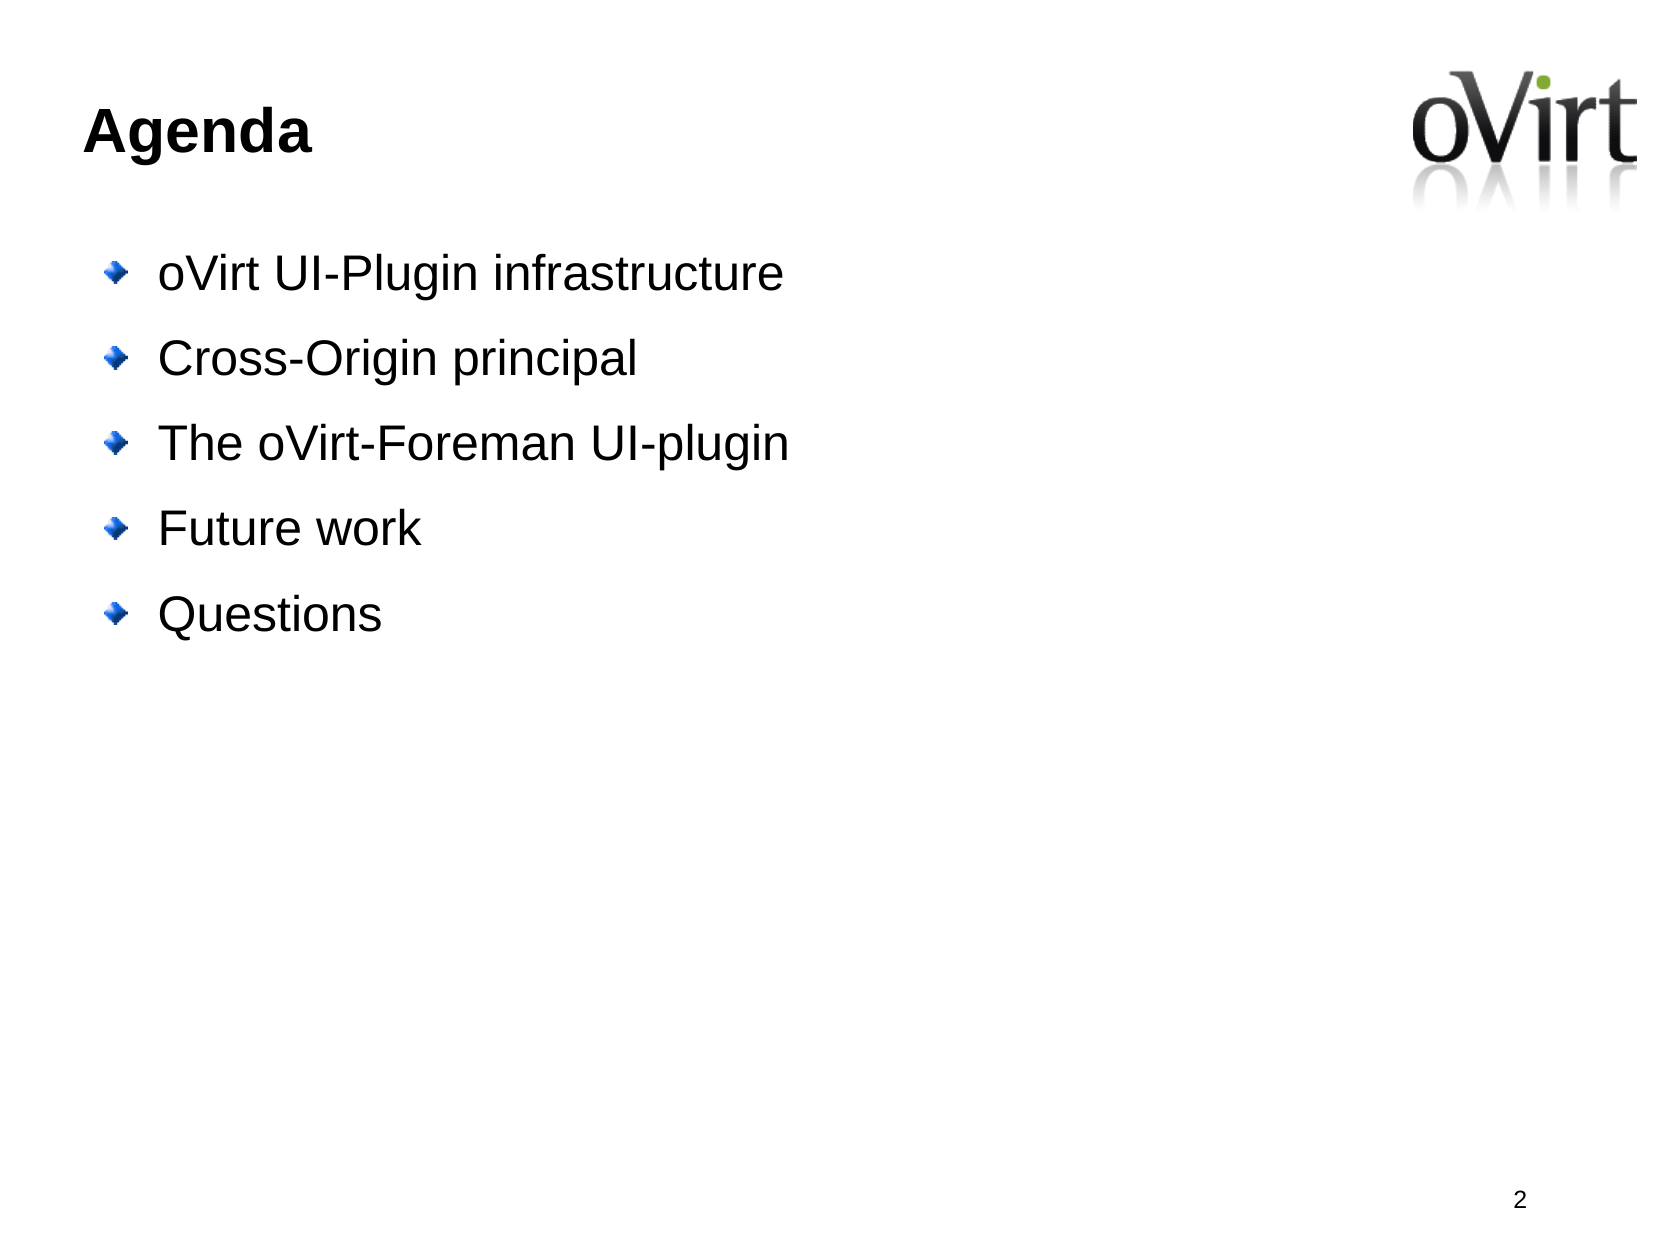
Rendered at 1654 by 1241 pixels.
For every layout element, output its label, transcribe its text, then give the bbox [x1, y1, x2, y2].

list oVirt UI-Plugin infrastructure Cross-Origin principal The oVirt-Foreman UI-plugin Future work Questions [86, 244, 1576, 1039]
title Agenda [82, 37, 1303, 226]
picture [1413, 63, 1637, 212]
